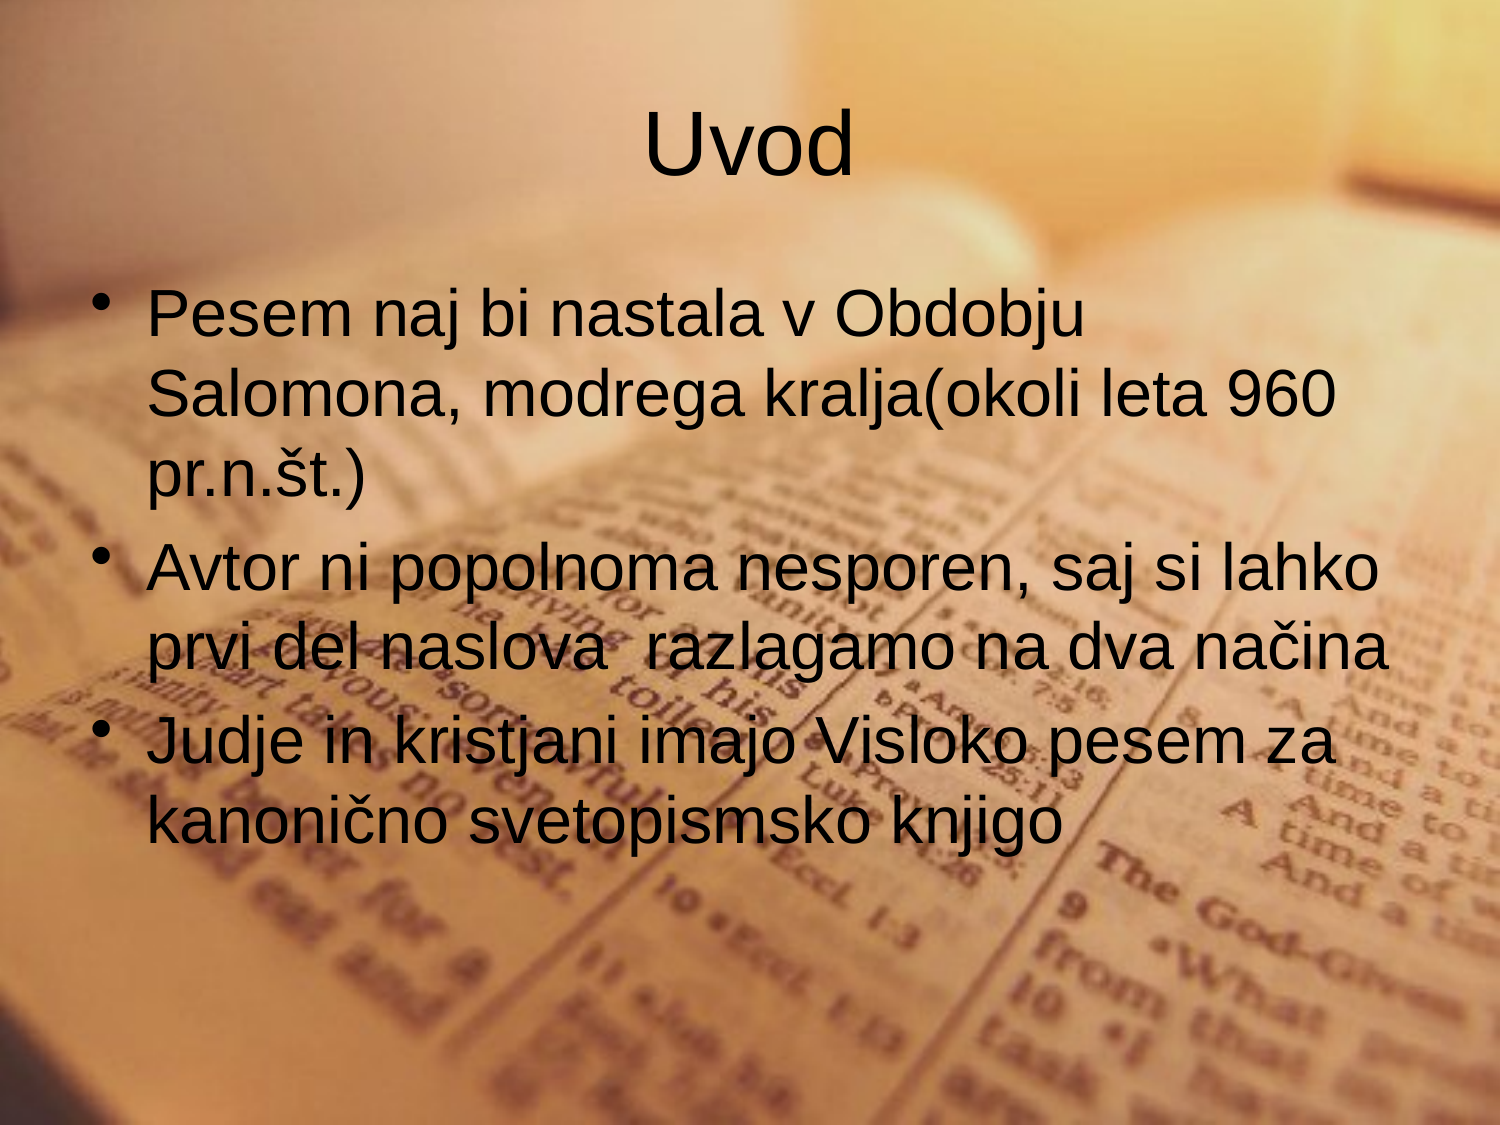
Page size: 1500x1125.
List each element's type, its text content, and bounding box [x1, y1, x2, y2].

title Uvod [75, 45, 1425, 233]
picture [0, 0, 1500, 1125]
list Pesem naj bi nastala v Obdobju Salomona, modrega kralja(okoli leta 960 pr.n.št.) Avtor ni popolnoma nesporen, saj si lahko prvi del naslova razlagamo na dva načina Judje in kristjani imajo Visloko pesem za kanonično svetopismsko knjigo [75, 262, 1425, 1005]
